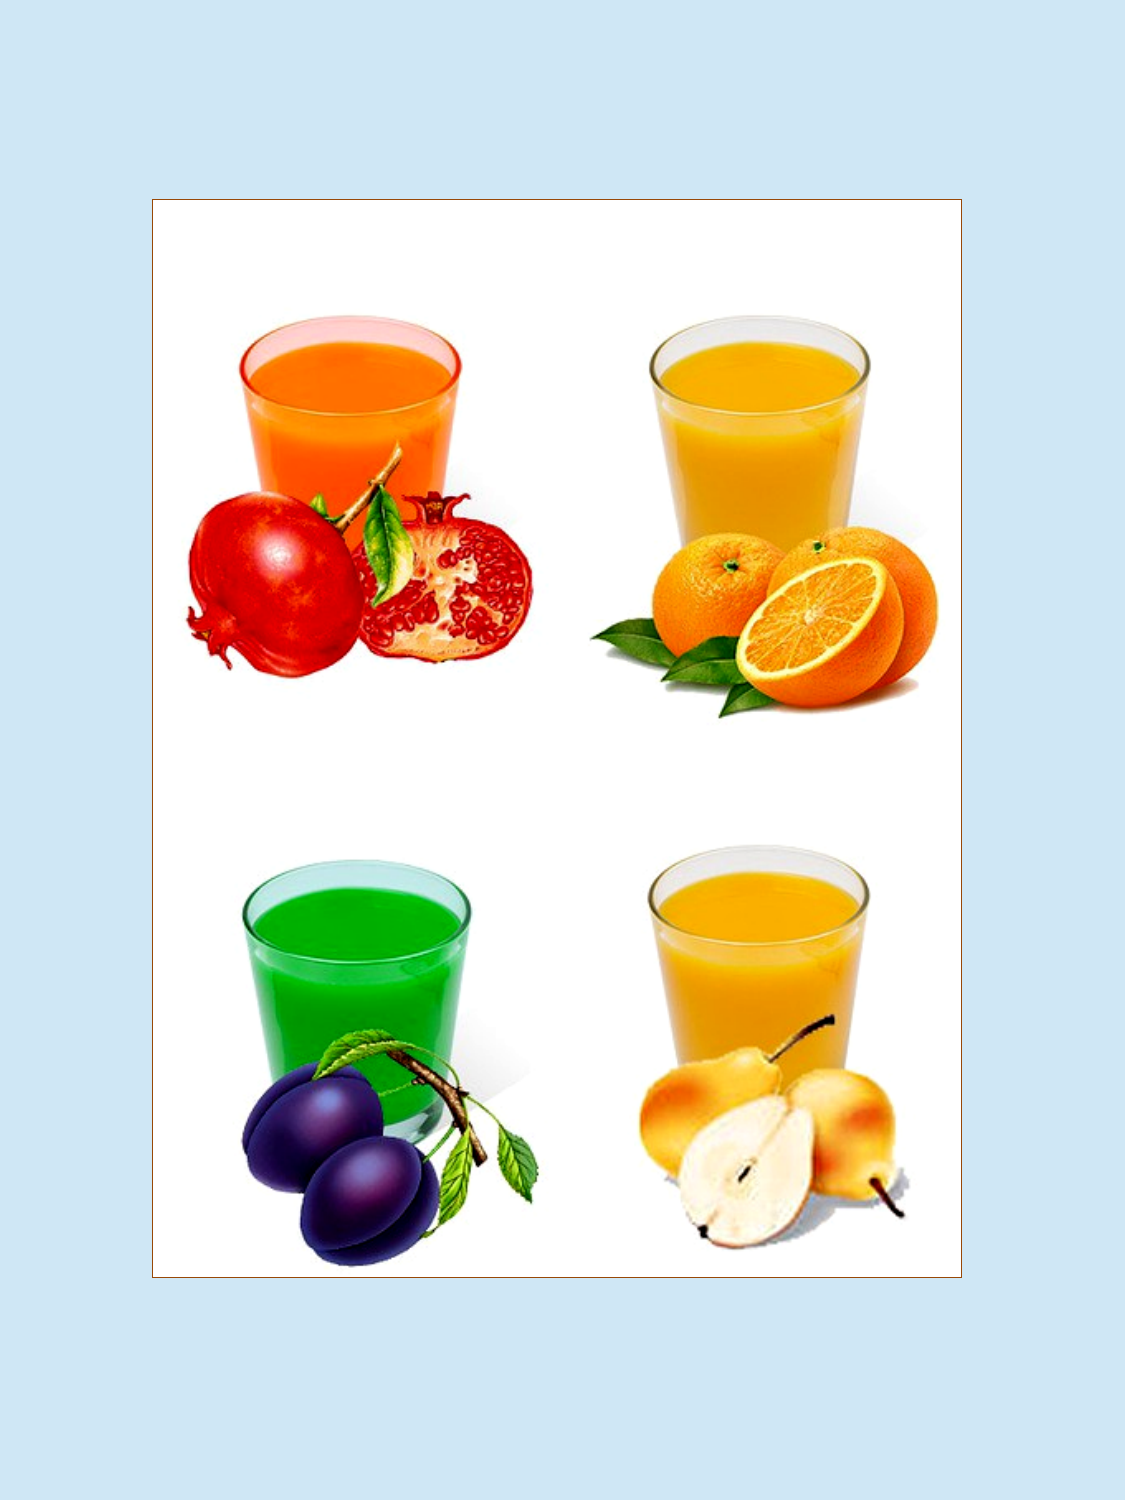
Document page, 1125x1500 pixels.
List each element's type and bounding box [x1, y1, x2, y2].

picture [152, 199, 962, 1278]
